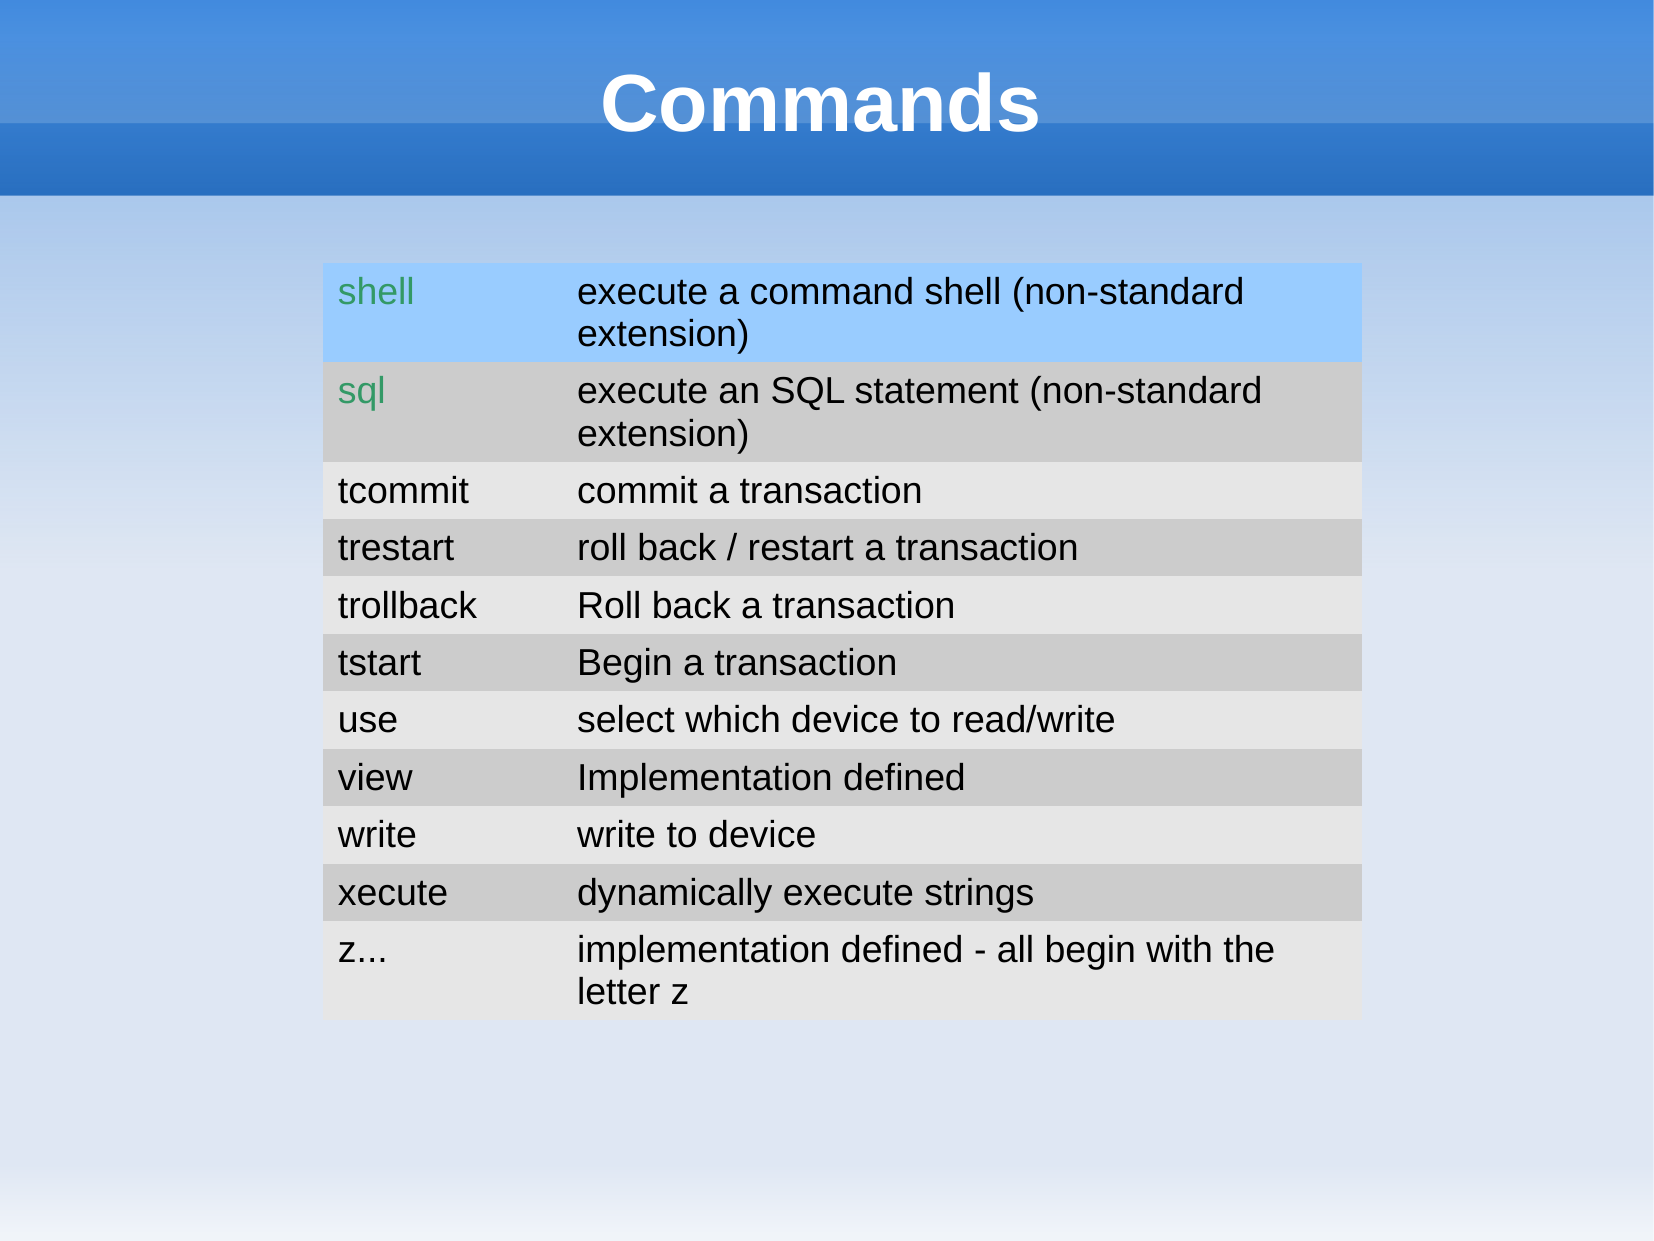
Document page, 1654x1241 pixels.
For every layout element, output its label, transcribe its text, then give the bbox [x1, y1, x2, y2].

table_cell tcommit [323, 462, 562, 519]
picture [0, 0, 1654, 1241]
table_cell Roll back a transaction [562, 576, 1362, 634]
table_cell trestart [323, 519, 562, 576]
table_cell commit a transaction [562, 462, 1362, 519]
table_cell xecute [323, 864, 562, 921]
table_cell use [323, 691, 562, 749]
table_cell select which device to read/write [562, 691, 1362, 749]
table_cell write [323, 806, 562, 864]
table_cell Begin a transaction [562, 634, 1362, 691]
table_cell dynamically execute strings [562, 864, 1362, 921]
table_cell view [323, 749, 562, 806]
table_header shell [323, 263, 562, 362]
table_cell write to device [562, 806, 1362, 864]
table_cell z... [323, 921, 562, 1020]
table_cell Implementation defined [562, 749, 1362, 806]
title Commands [76, 0, 1565, 208]
table_cell execute an SQL statement (non-standard extension) [562, 362, 1362, 462]
table_header execute a command shell (non-standard extension) [562, 263, 1362, 362]
table_cell sql [323, 362, 562, 462]
table_cell implementation defined - all begin with the letter z [562, 921, 1362, 1020]
table_cell tstart [323, 634, 562, 691]
table_cell roll back / restart a transaction [562, 519, 1362, 576]
table_cell trollback [323, 576, 562, 634]
